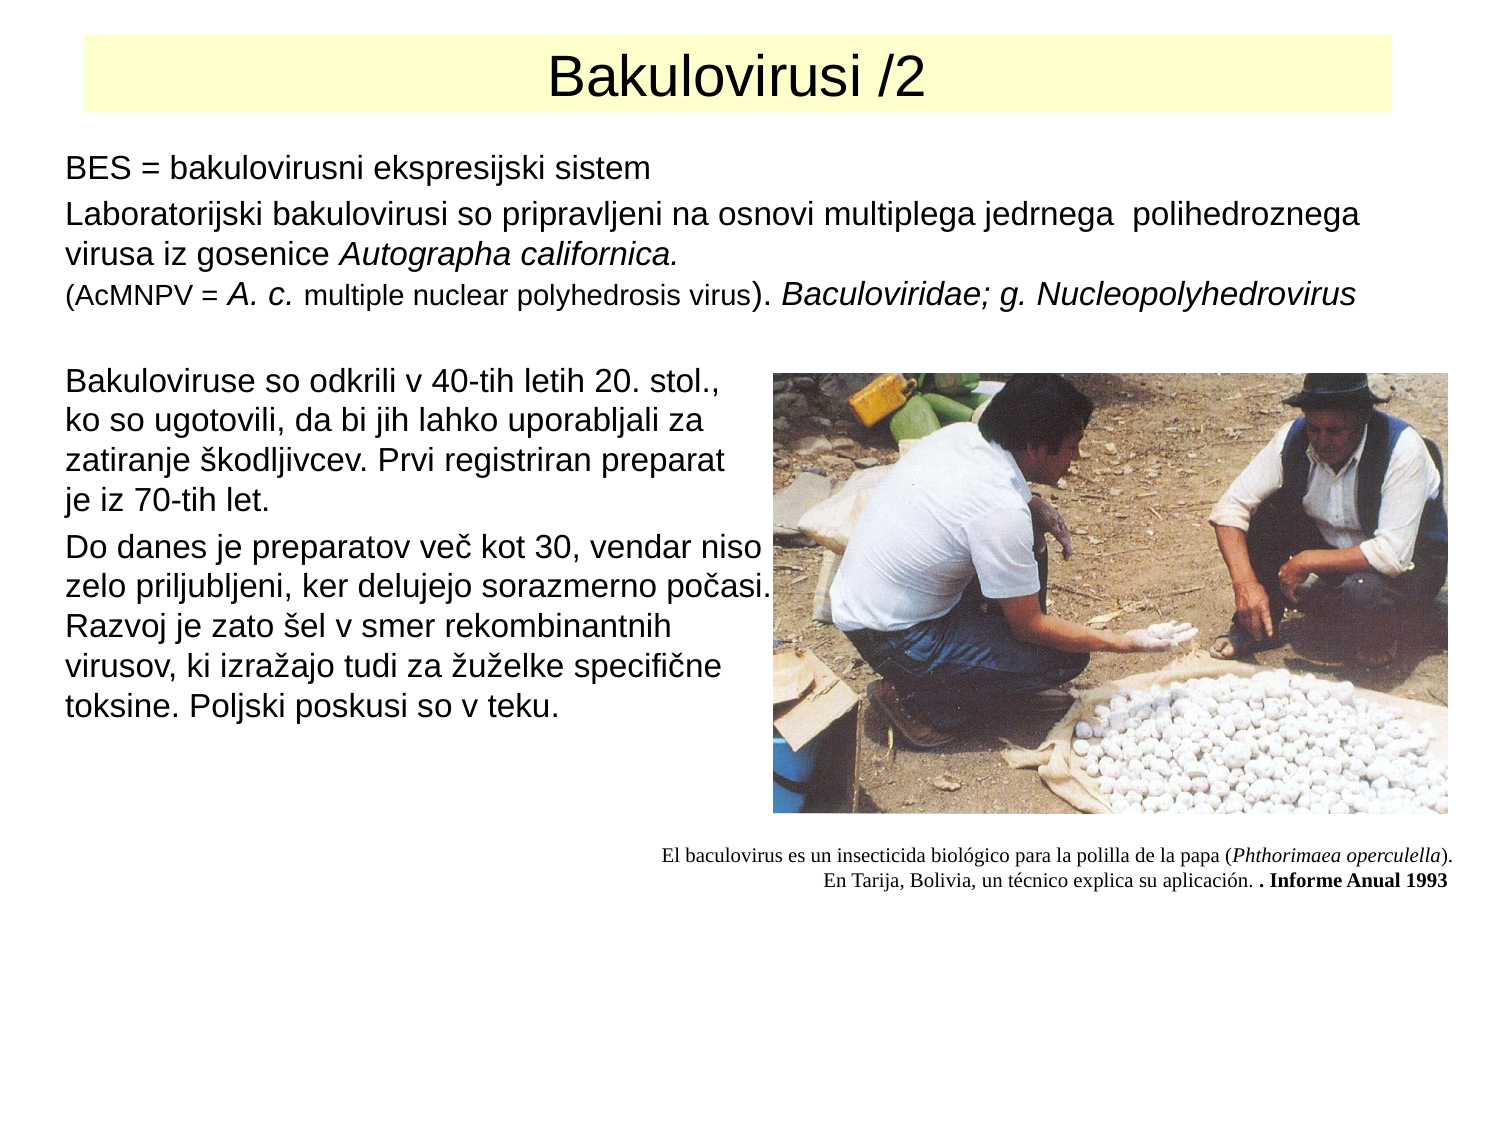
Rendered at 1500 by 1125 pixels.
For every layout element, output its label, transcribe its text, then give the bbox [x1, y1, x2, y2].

list BES = bakulovirusni ekspresijski sistem Laboratorijski bakulovirusi so pripravljeni na osnovi multiplega jedrnega polihedroznega virusa iz gosenice Autographa californica. (AcMNPV = A. c. multiple nuclear polyhedrosis virus). Baculoviridae; g. Nucleopolyhedrovirus Bakuloviruse so odkrili v 40-tih letih 20. stol., ko so ugotovili, da bi jih lahko uporabljali za zatiranje škodljivcev. Prvi registriran preparat je iz 70-tih let. Do danes je preparatov več kot 30, vendar niso zelo priljubljeni, ker delujejo sorazmerno počasi. Razvoj je zato šel v smer rekombinantnih virusov, ki izražajo tudi za žuželke specifične toksine. Poljski poskusi so v teku. [50, 138, 1467, 1074]
text_box El baculovirus es un insecticida biológico para la polilla de la papa (Phthorimaea operculella). En Tarija, Bolivia, un técnico explica su aplicación. . Informe Anual 1993 [620, 834, 1468, 899]
title Bakulovirusi /2 [83, 34, 1392, 113]
picture [773, 373, 1448, 814]
